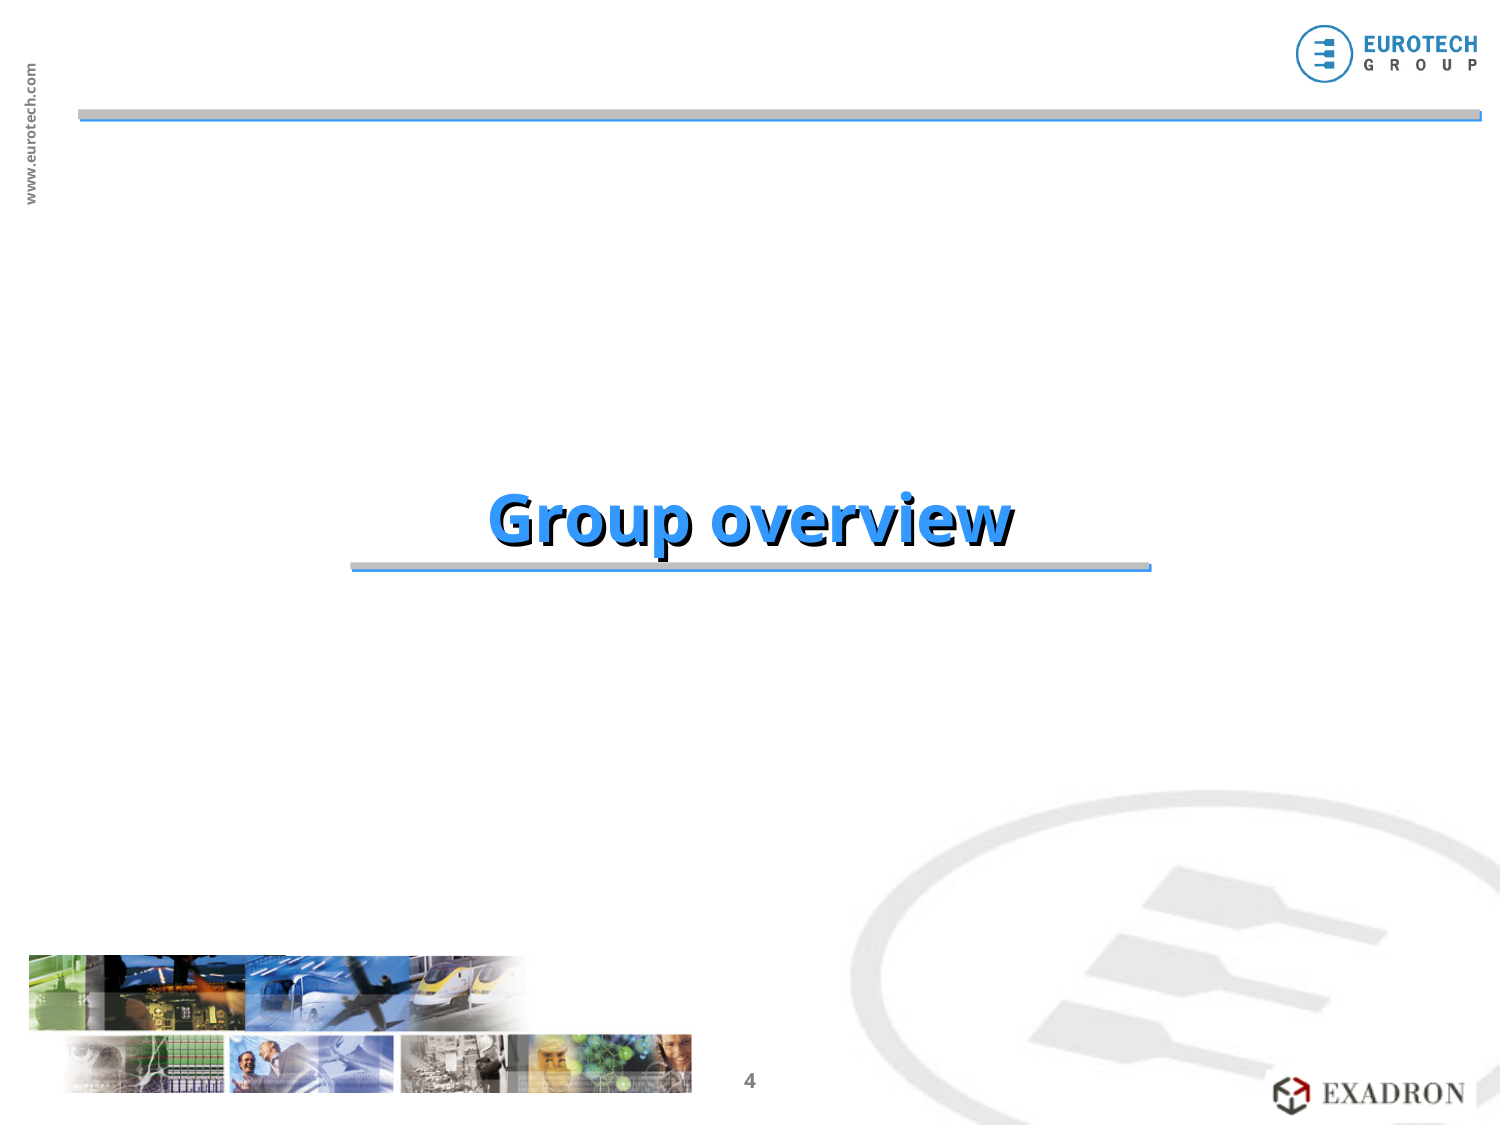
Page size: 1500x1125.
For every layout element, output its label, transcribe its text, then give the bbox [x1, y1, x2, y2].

picture [29, 955, 692, 1093]
text_box [350, 562, 1149, 570]
text_box Group overview [296, 471, 1204, 563]
picture [839, 774, 1500, 1125]
picture [1295, 24, 1477, 83]
